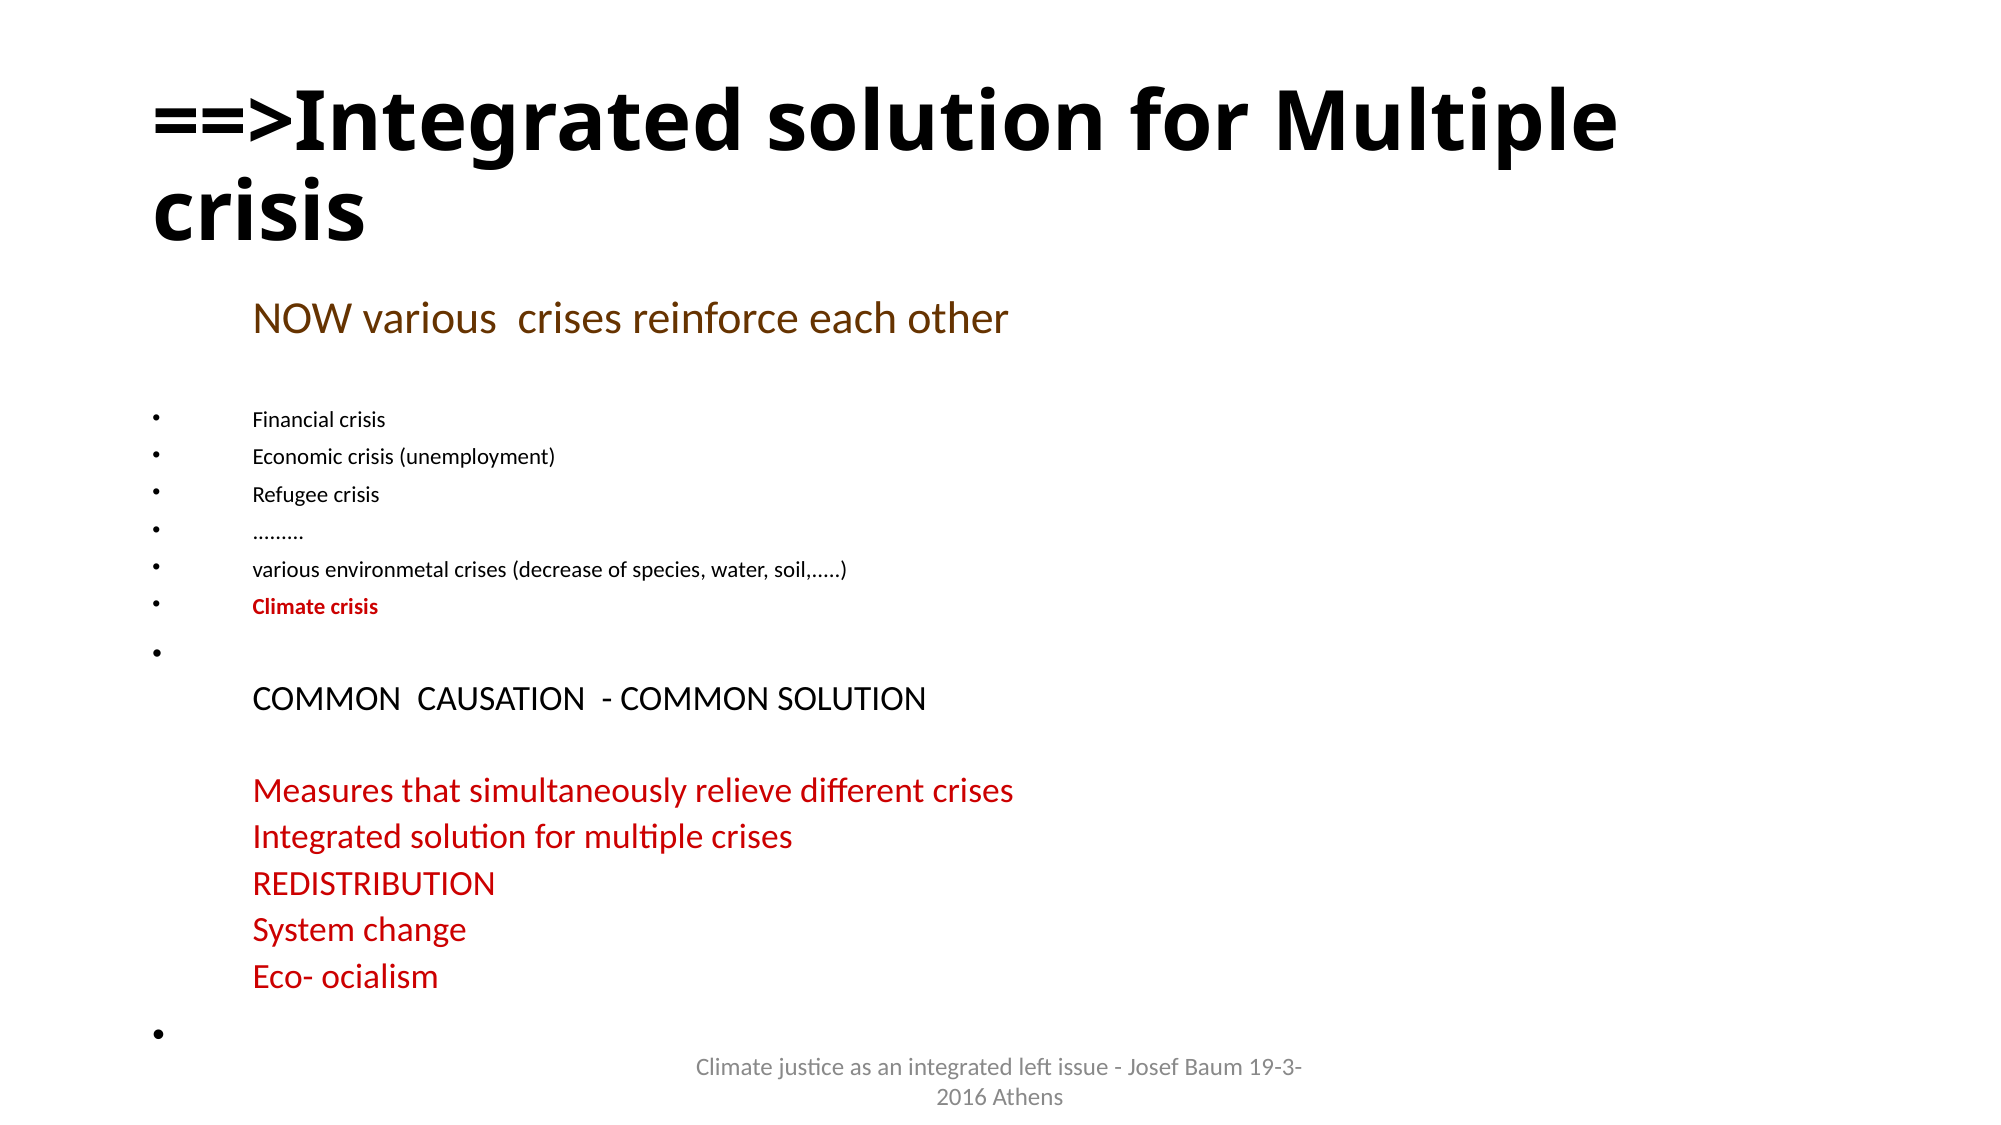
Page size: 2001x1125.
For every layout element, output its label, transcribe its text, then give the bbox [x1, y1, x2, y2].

title ==>Integrated solution for Multiple crisis [137, 59, 1863, 278]
list NOW various crises reinforce each other Financial crisis Economic crisis (unemployment) Refugee crisis ......... various environmetal crises (decrease of species, water, soil,.....) Climate crisis COMMON CAUSATION - COMMON SOLUTION Measures that simultaneously relieve different crises Integrated solution for multiple crises REDISTRIBUTION System change Eco- ocialism [137, 299, 1863, 1014]
text_box Climate justice as an integrated left issue - Josef Baum 19-3-2016 Athens [662, 1042, 1338, 1103]
